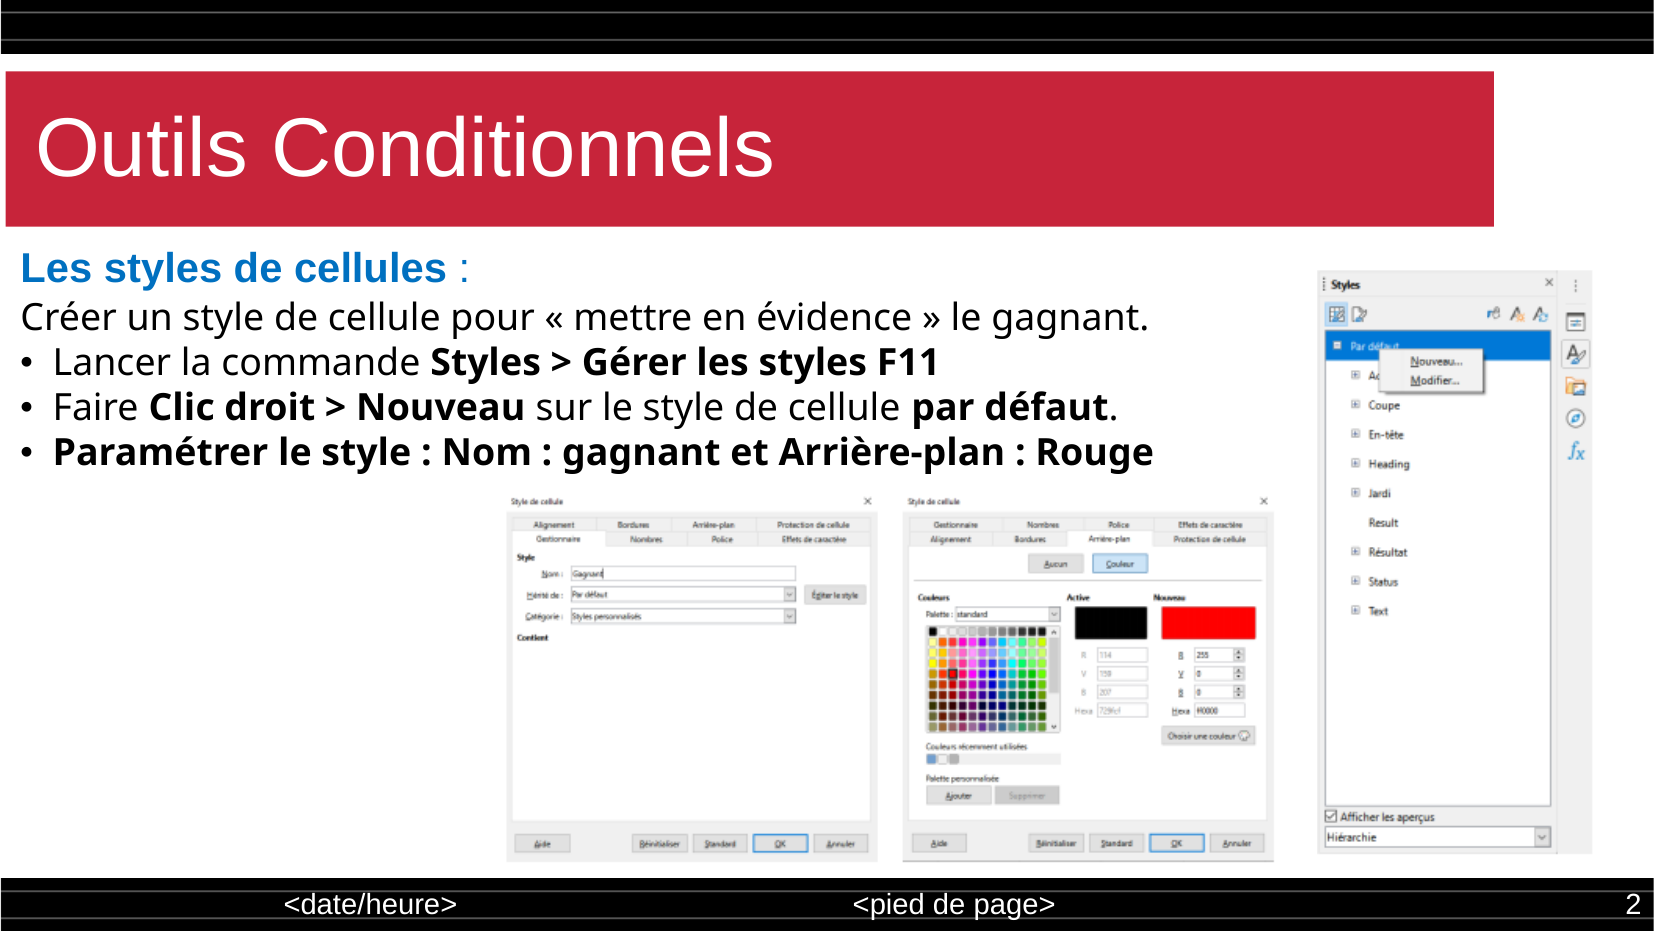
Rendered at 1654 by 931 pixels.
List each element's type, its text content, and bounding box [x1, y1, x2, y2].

picture [499, 489, 1282, 867]
text_box Créer un style de cellule pour « mettre en évidence » le gagnant. • Lancer la commande Styles > Gérer les styles F11 • Faire Clic droit > Nouveau sur le style de cellule par défaut. • Paramétrer le style : Nom : gagnant et Arrière-plan : Rouge [5, 285, 1317, 481]
picture [0, 878, 1654, 931]
picture [0, 0, 1654, 54]
picture [1317, 269, 1594, 859]
text_box Outils Conditionnels [5, 71, 1494, 227]
text_box Les styles de cellules : [5, 233, 498, 285]
